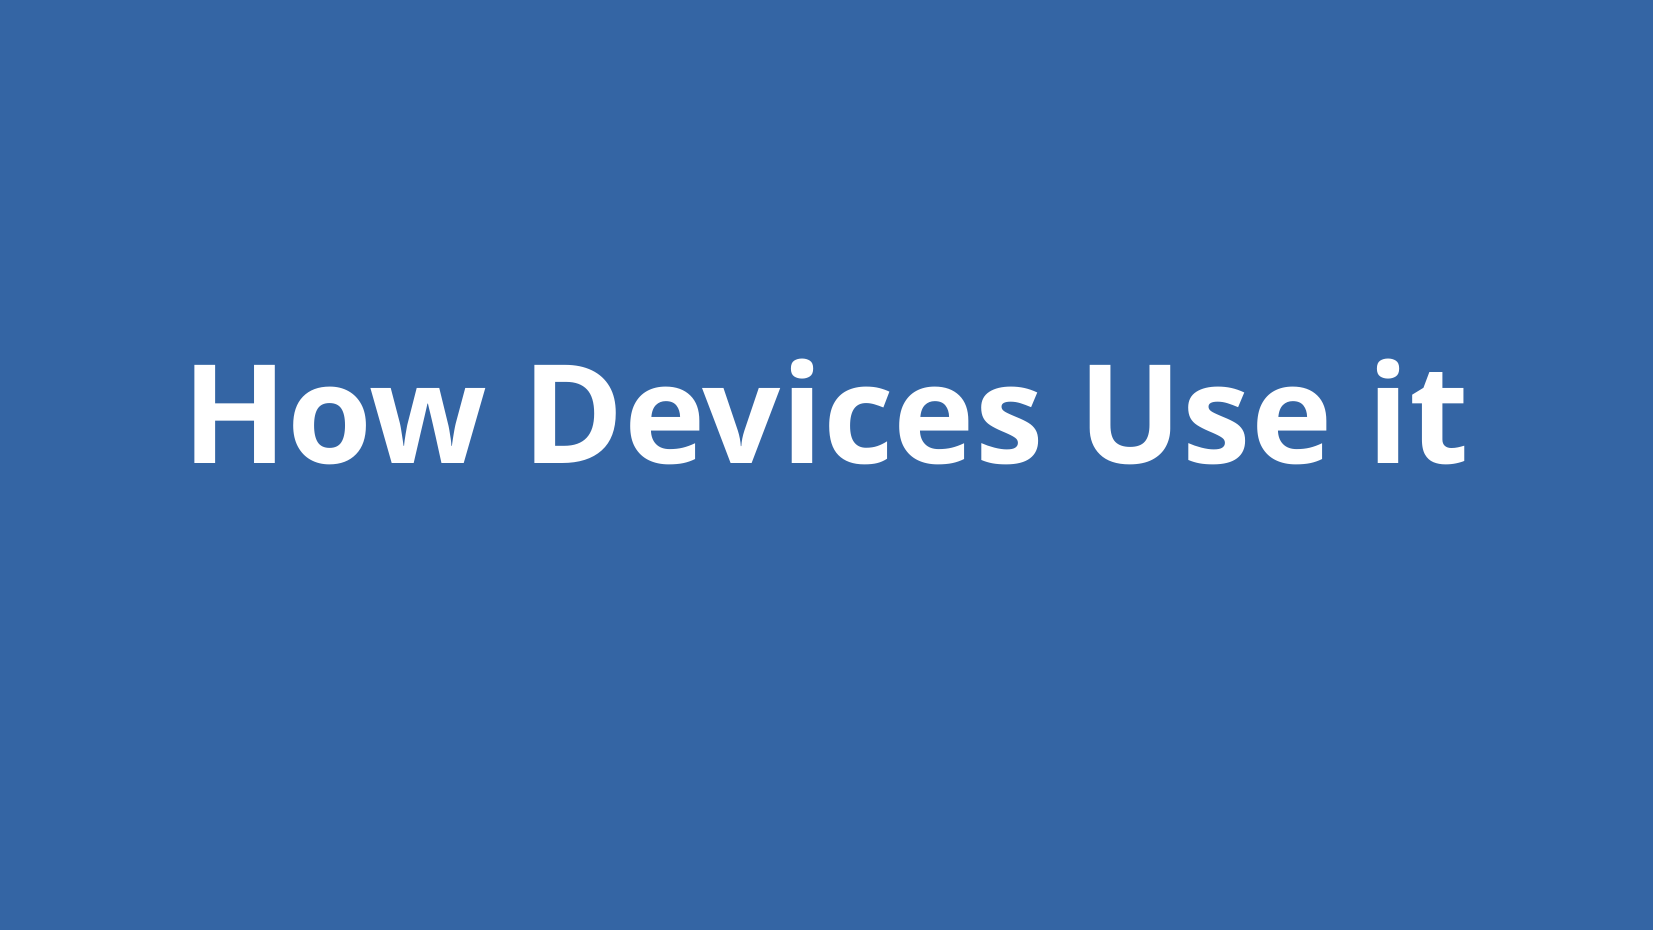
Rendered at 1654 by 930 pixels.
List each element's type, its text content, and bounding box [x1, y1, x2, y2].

title How Devices Use it [82, 316, 1571, 504]
